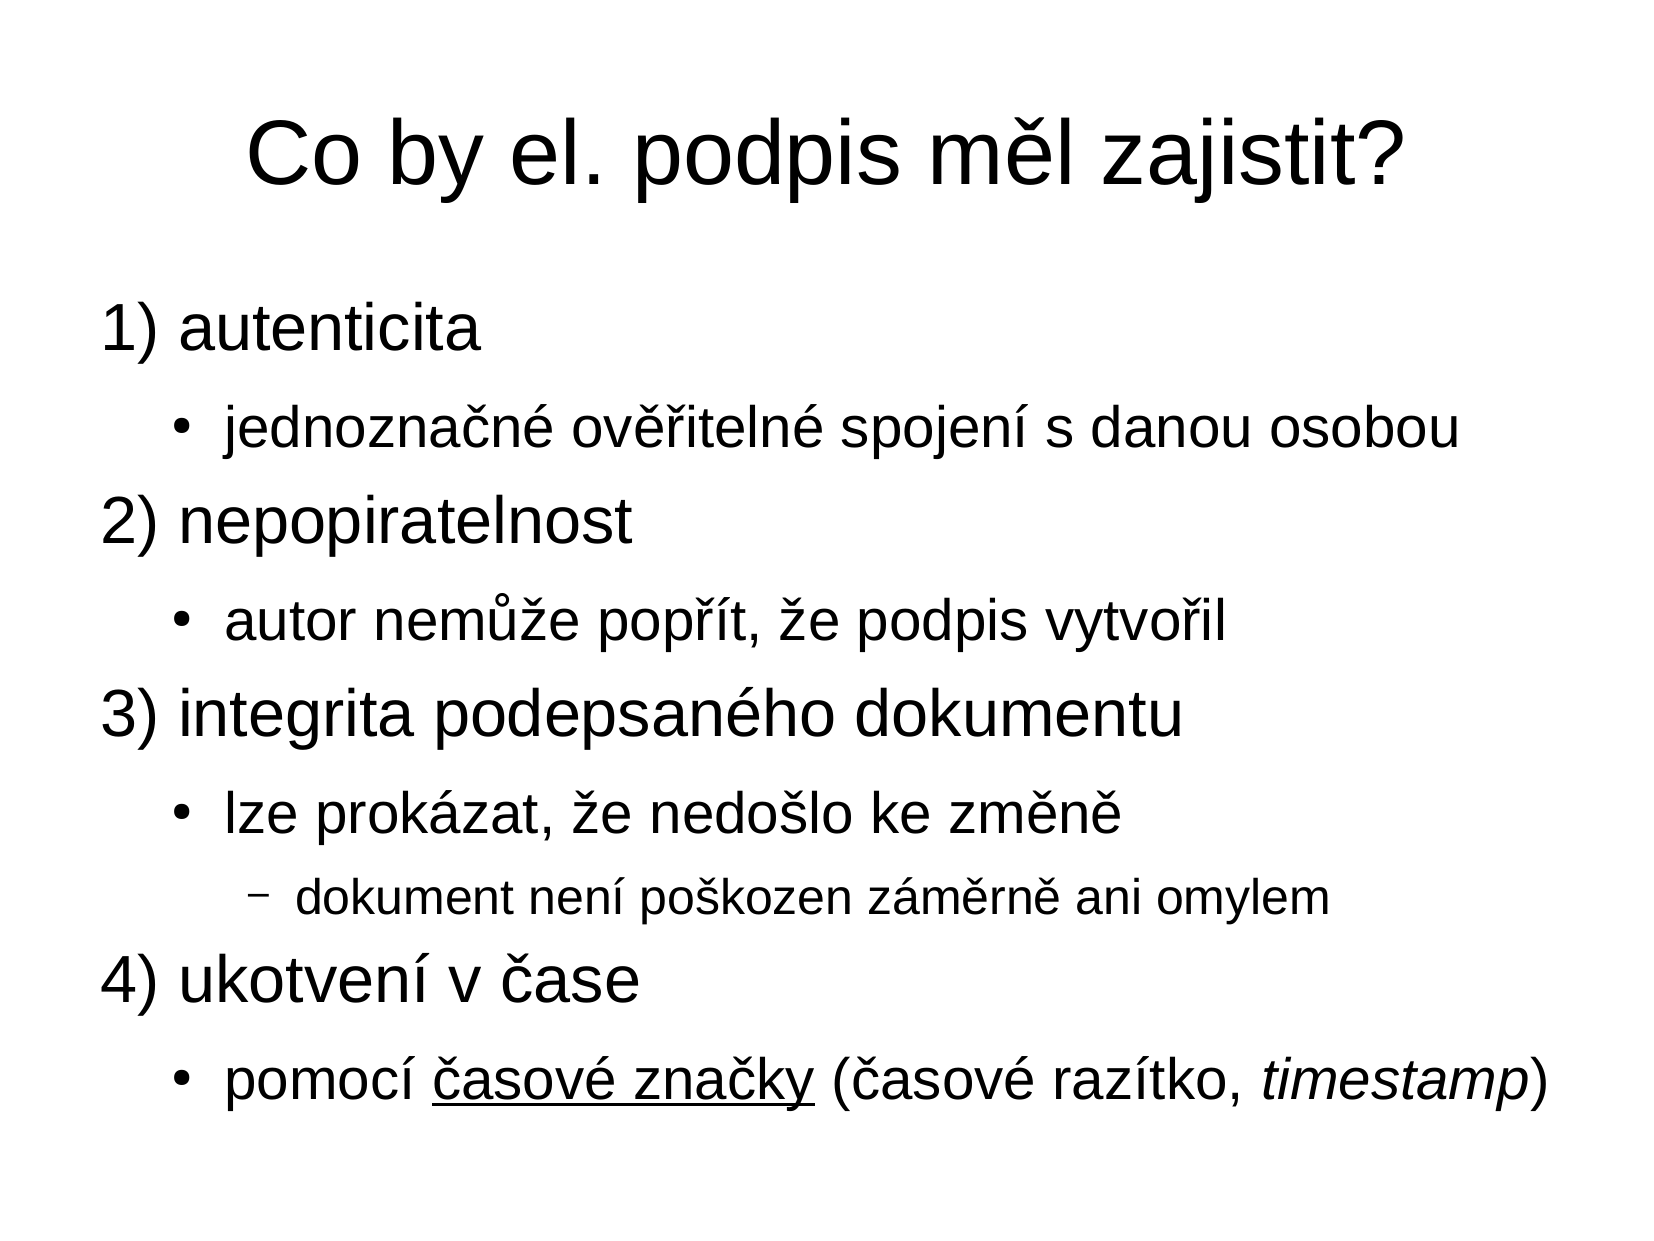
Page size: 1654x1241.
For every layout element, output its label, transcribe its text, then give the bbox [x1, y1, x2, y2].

list autenticita jednoznačné ověřitelné spojení s danou osobou nepopiratelnost autor nemůže popřít, že podpis vytvořil integrita podepsaného dokumentu lze prokázat, že nedošlo ke změně dokument není poškozen záměrně ani omylem ukotvení v čase pomocí časové značky (časové razítko, timestamp) [82, 290, 1571, 1112]
title Co by el. podpis měl zajistit? [82, 49, 1571, 257]
